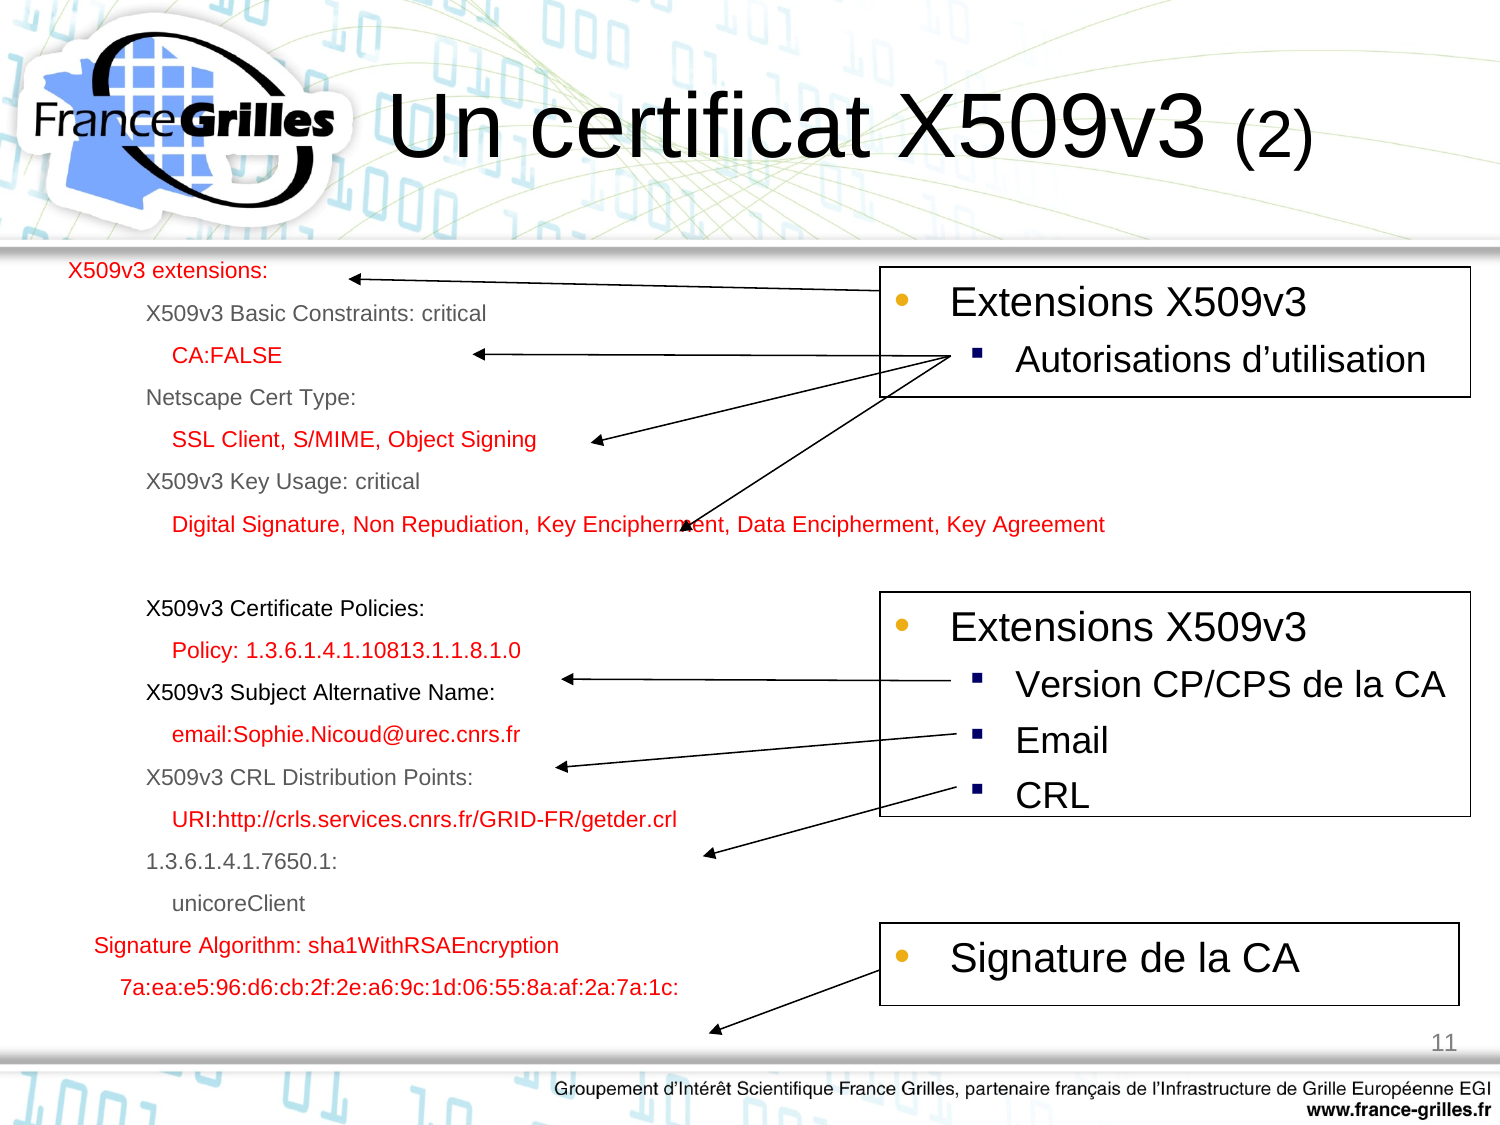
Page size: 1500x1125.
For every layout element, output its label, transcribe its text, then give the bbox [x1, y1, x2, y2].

title Un certificat X509v3 (2) [372, 7, 1459, 244]
text_box Extensions X509v3 Version CP/CPS de la CA Email CRL [879, 592, 1471, 817]
text_box Extensions X509v3 Autorisations d’utilisation [879, 267, 1471, 398]
text_box Extensions X509v3 Autorisations d’utilisation [879, 360, 941, 398]
text_box Signature de la CA [879, 922, 1459, 1006]
picture [0, 0, 1500, 1125]
list X509v3 extensions: X509v3 Basic Constraints: critical CA:FALSE Netscape Cert Type: SSL Client, S/MIME, Object Signing X509v3 Key Usage: critical Digital Signature, Non Repudiation, Key Encipherment, Data Encipherment, Key Agreement X509v3 Certificate Policies: Policy: 1.3.6.1.4.1.10813.1.1.8.1.0 X509v3 Subject Alternative Name: email:Sophie.Nicoud@urec.cnrs.fr X509v3 CRL Distribution Points: URI:http://crls.services.cnrs.fr/GRID-FR/getder.crl 1.3.6.1.4.1.7650.1: unicoreClient Signature Algorithm: sha1WithRSAEncryption 7a:ea:e5:96:d6:cb:2f:2e:a6:9c:1d:06:55:8a:af:2a:7a:1c: [53, 250, 1459, 1067]
